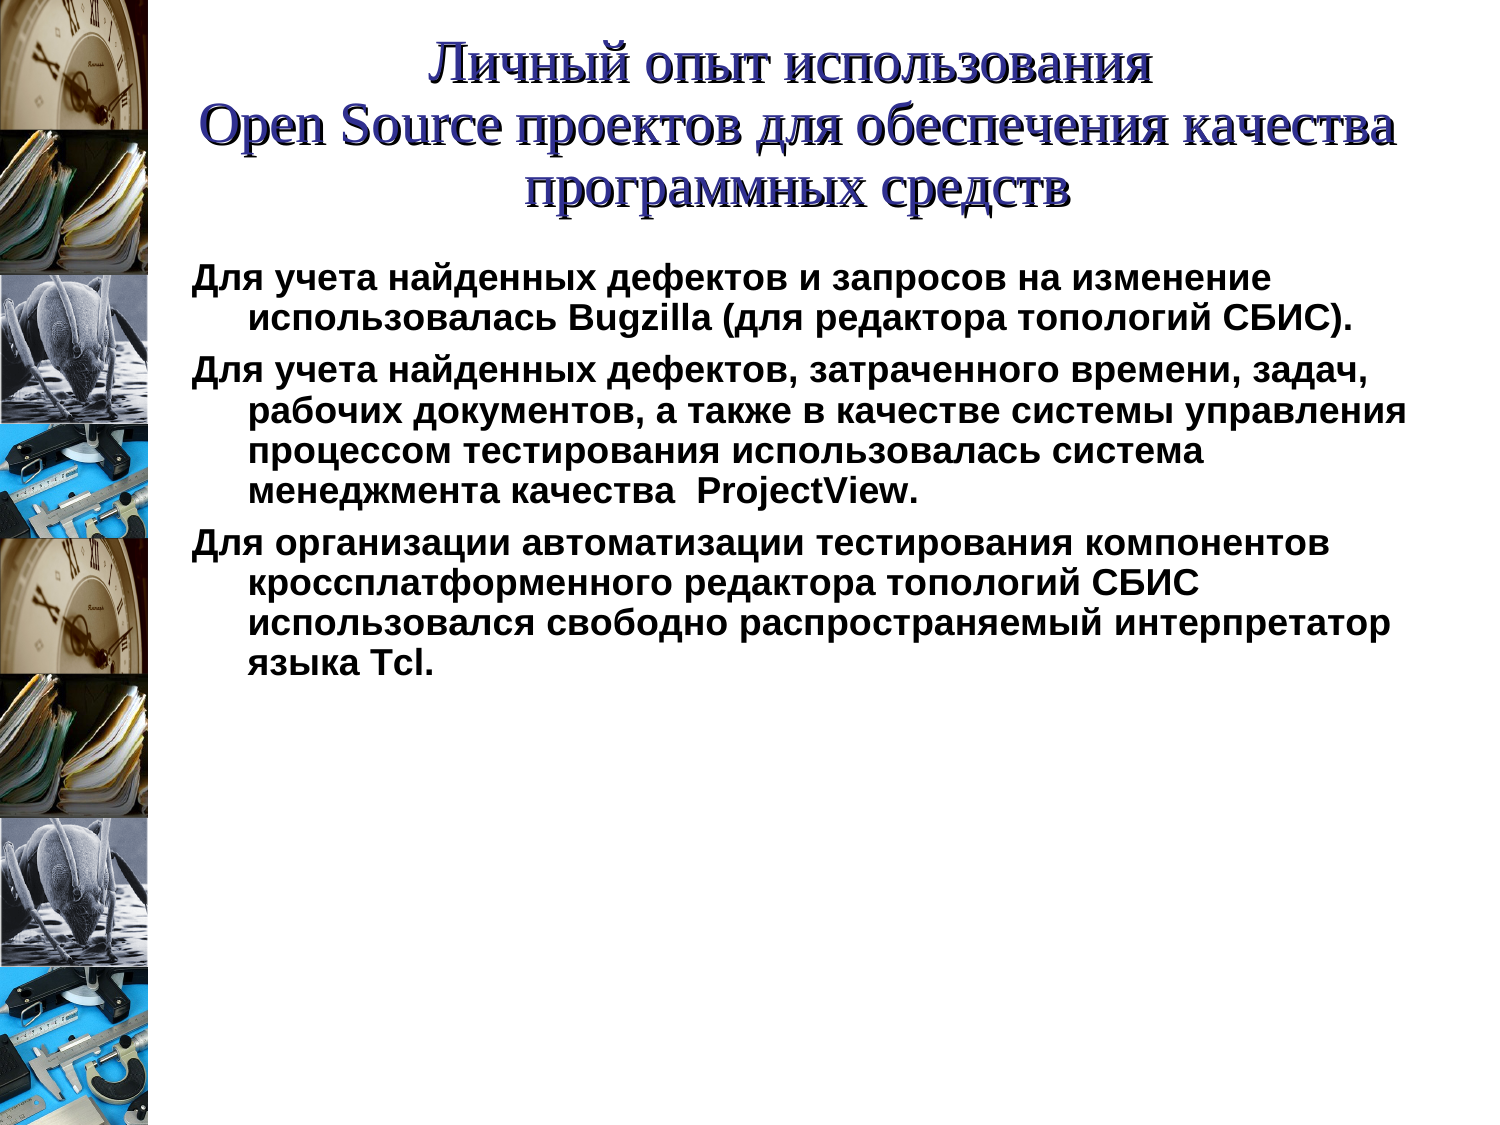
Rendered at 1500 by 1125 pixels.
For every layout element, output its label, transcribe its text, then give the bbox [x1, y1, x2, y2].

picture [0, 0, 148, 1125]
list Для учета найденных дефектов и запросов на изменение использовалась Bugzilla (для редактора топологий СБИС). Для учета найденных дефектов, затраченного времени, задач, рабочих документов, а также в качестве системы управления процессом тестирования использовалась система менеджмента качества ProjectView. Для организации автоматизации тестирования компонентов кроссплатформенного редактора топологий СБИС использовался свободно распространяемый интерпретатор языка Tcl. [177, 250, 1447, 1071]
title Личный опыт использования Open Source проектов для обеспечения качества программных средств [148, 21, 1447, 227]
